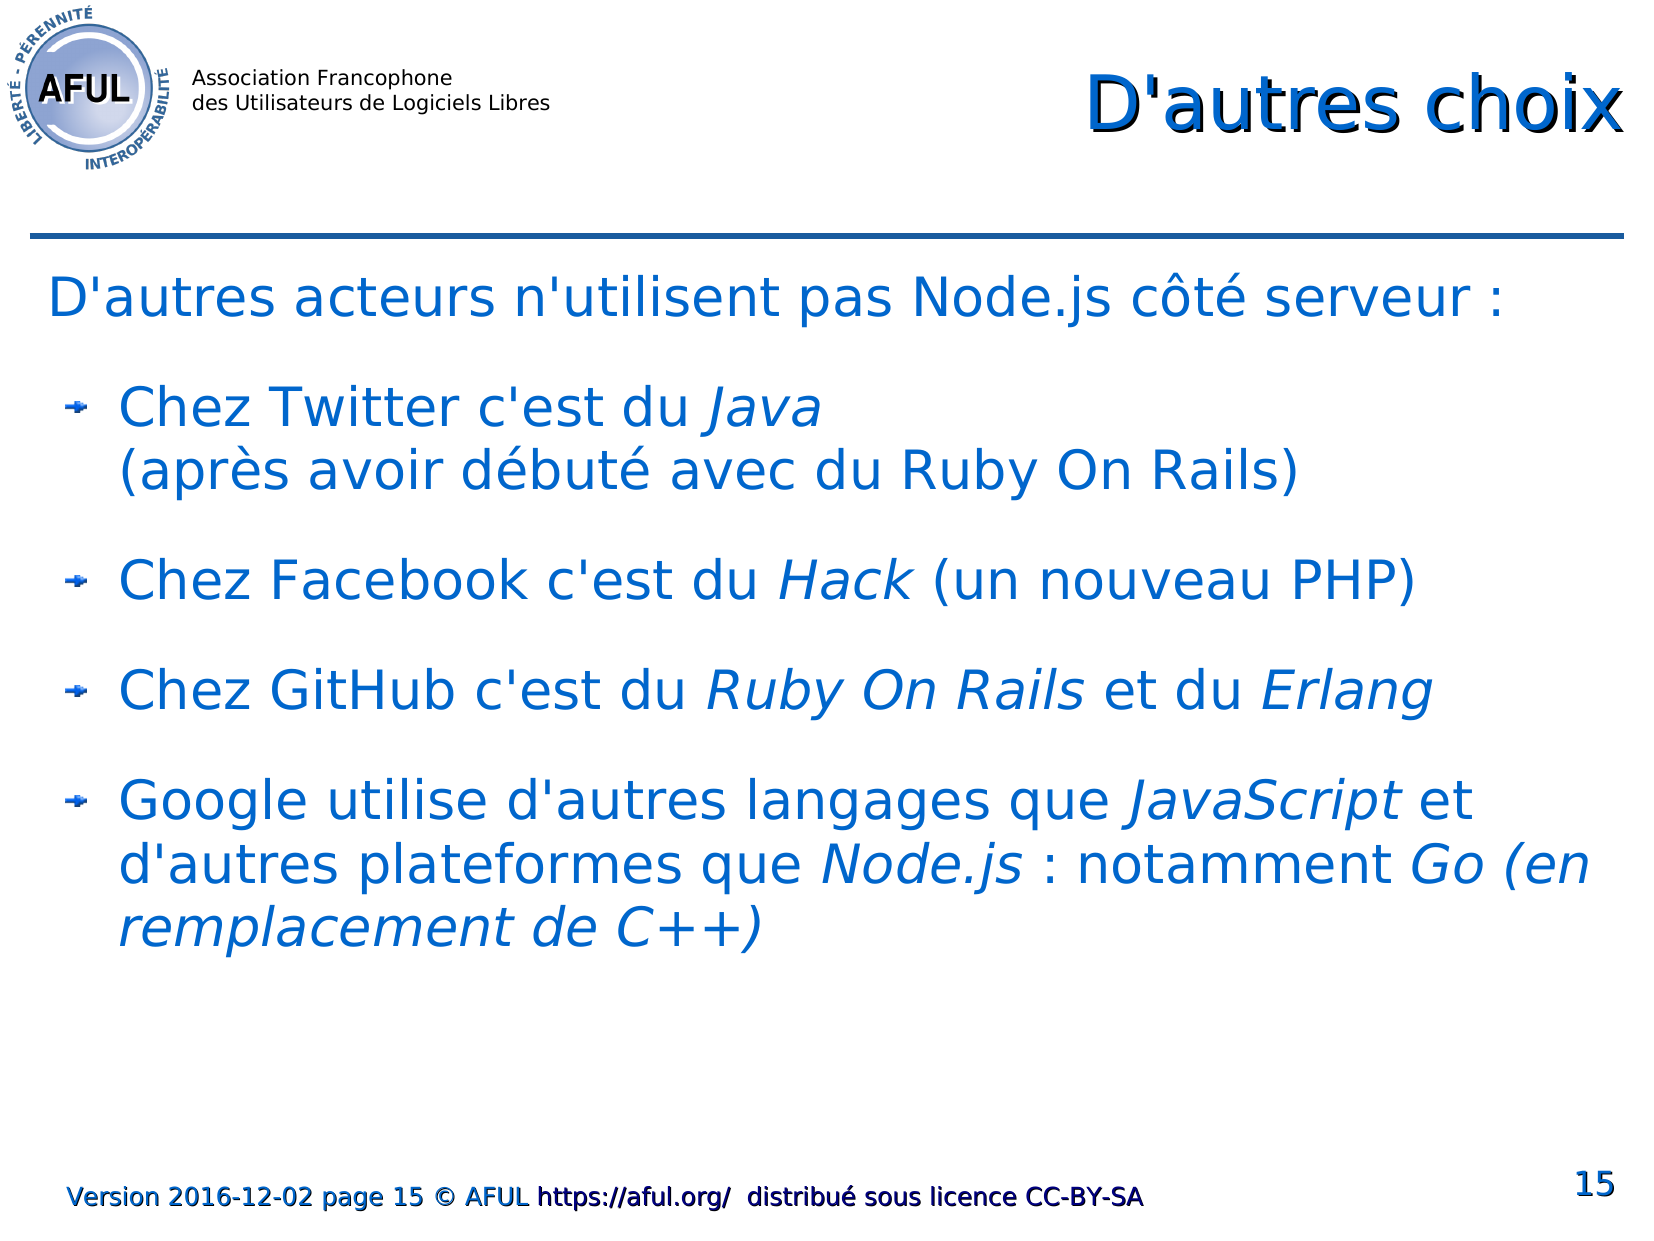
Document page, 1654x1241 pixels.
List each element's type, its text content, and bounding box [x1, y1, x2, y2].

picture [0, 0, 178, 178]
title D'autres choix [501, 0, 1625, 207]
list D'autres acteurs n'utilisent pas Node.js côté serveur : Chez Twitter c'est du Java (après avoir débuté avec du Ruby On Rails) Chez Facebook c'est du Hack (un nouveau PHP) Chez GitHub c'est du Ruby On Rails et du Erlang Google utilise d'autres langages que JavaScript et d'autres plateformes que Node.js : notamment Go (en remplacement de C++) [47, 265, 1595, 1211]
